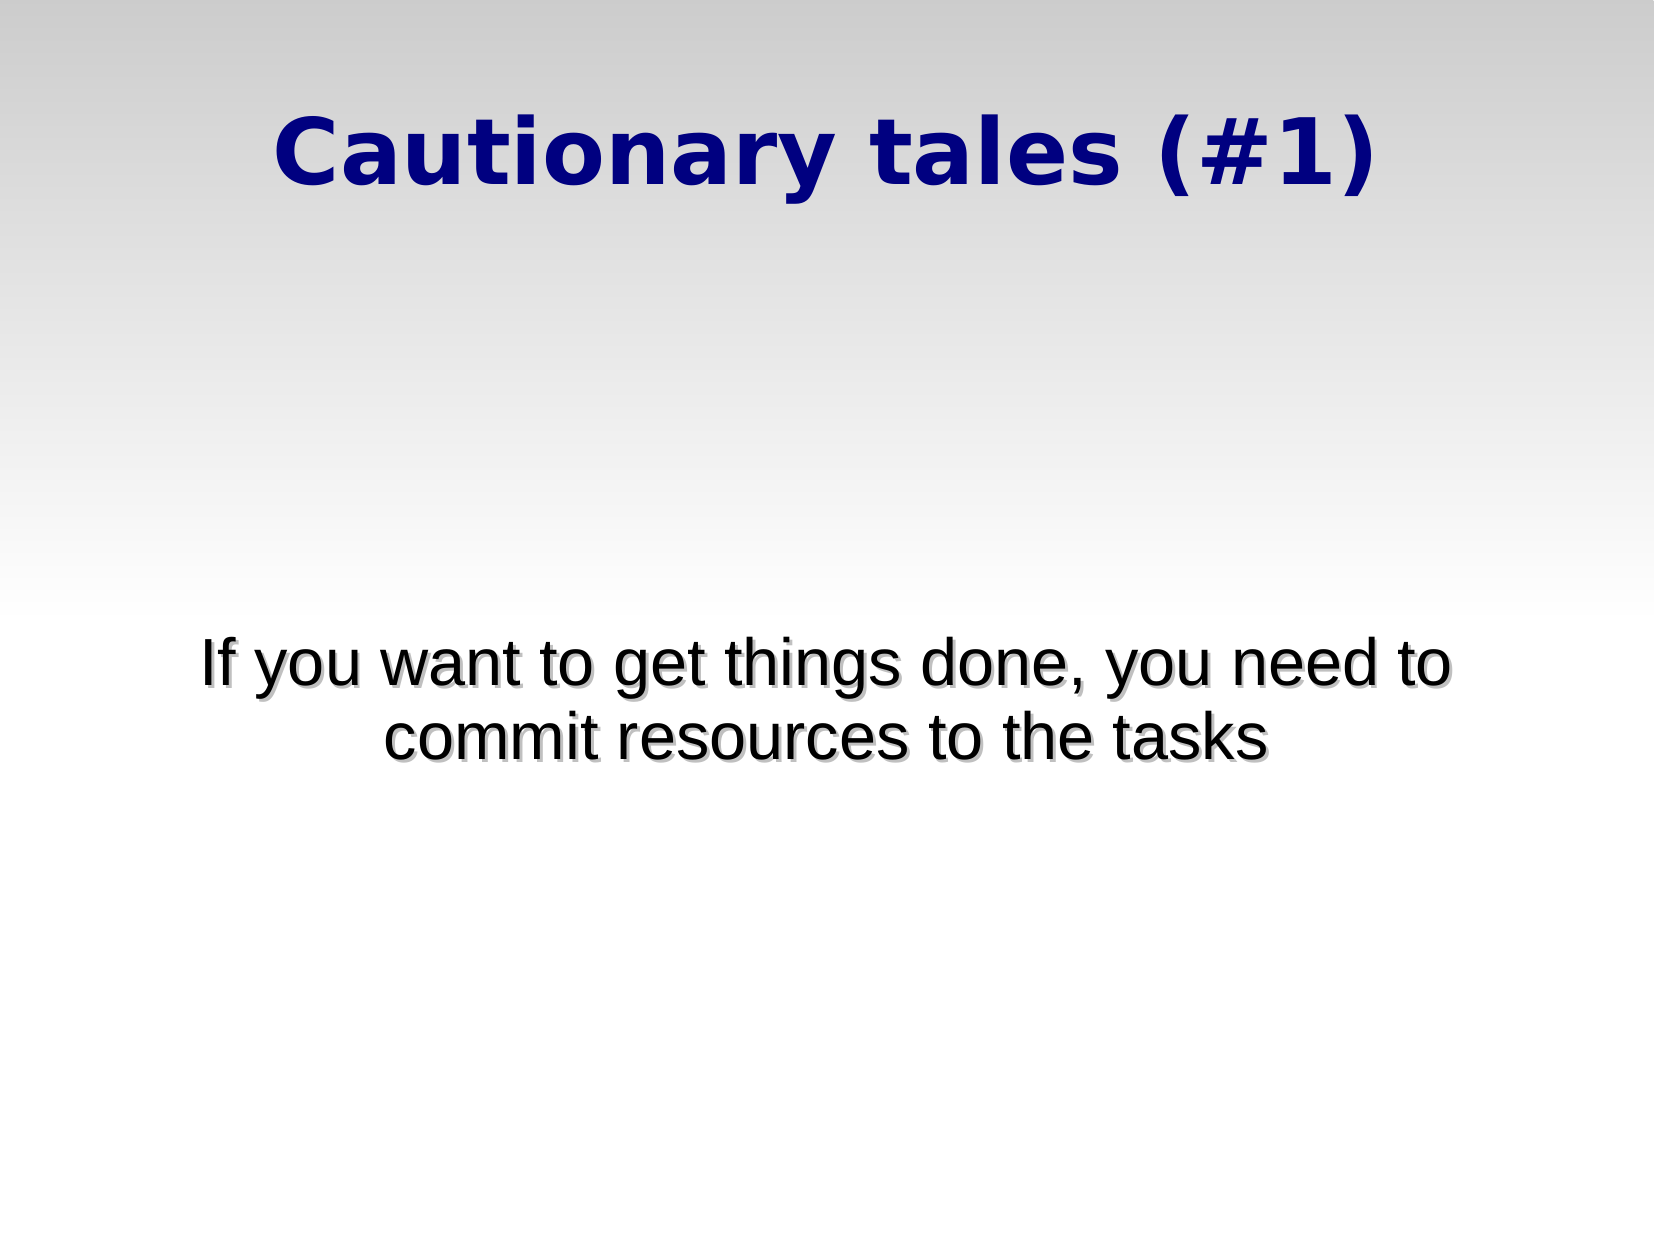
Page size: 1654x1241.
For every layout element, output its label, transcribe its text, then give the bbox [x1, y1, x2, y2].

subtitle If you want to get things done, you need to commit resources to the tasks [82, 290, 1571, 1109]
title Cautionary tales (#1) [82, 49, 1571, 257]
